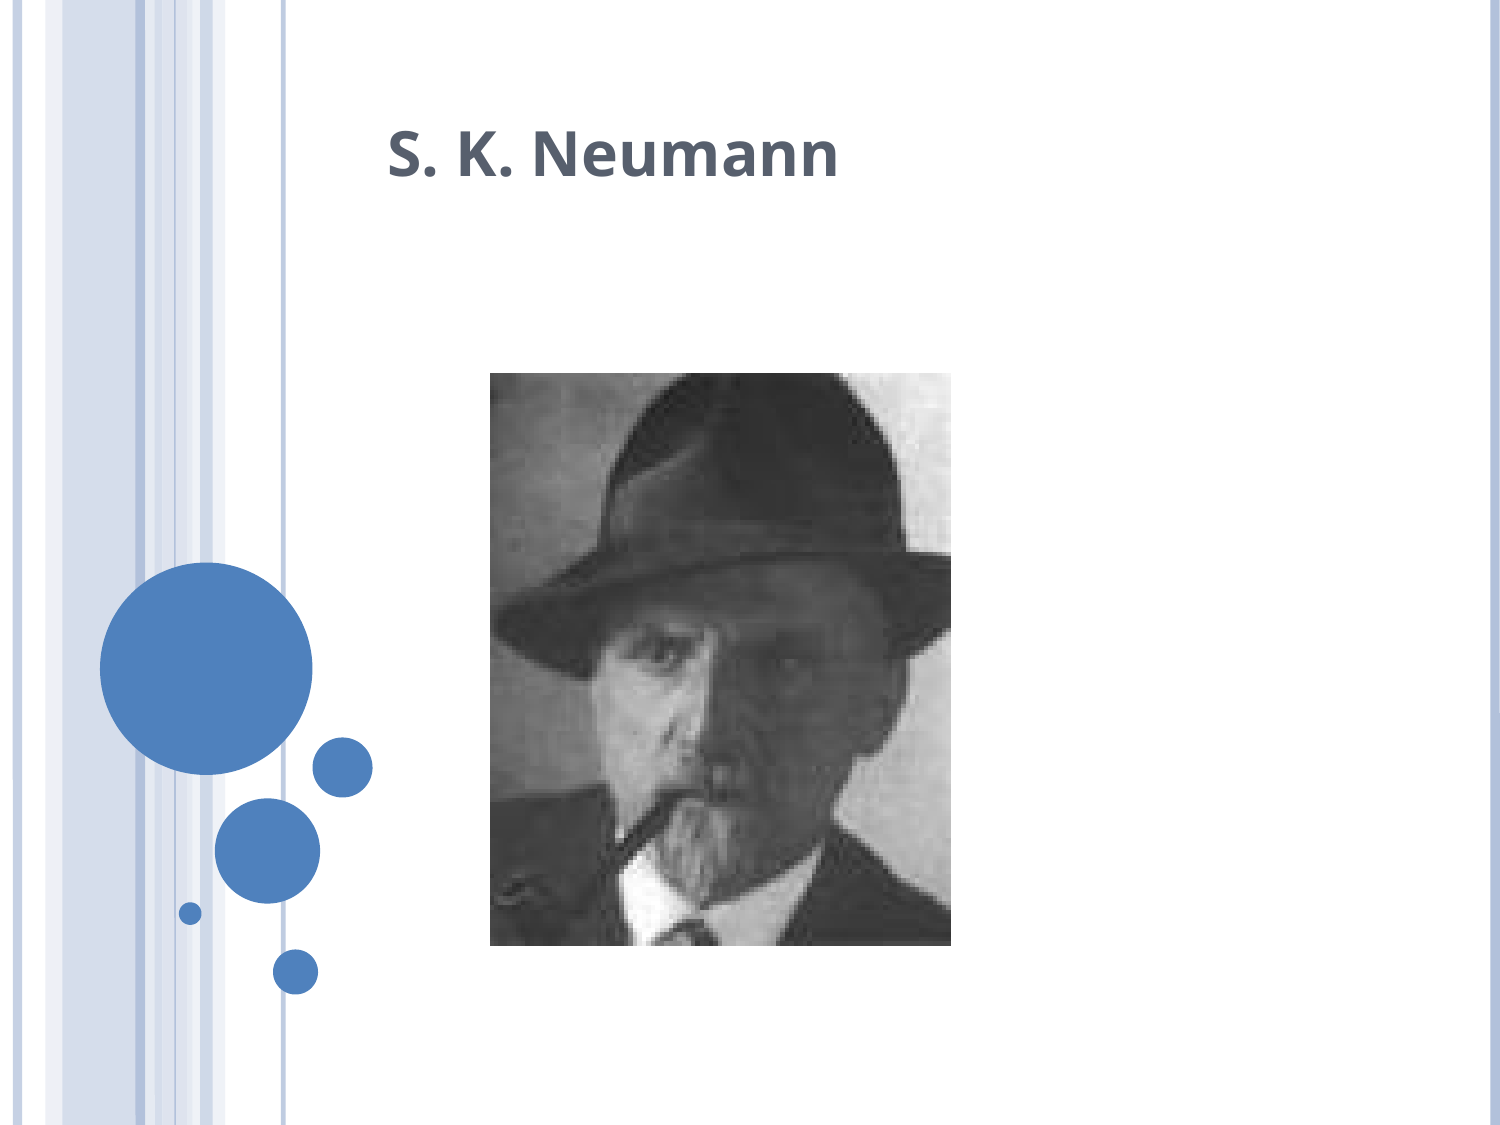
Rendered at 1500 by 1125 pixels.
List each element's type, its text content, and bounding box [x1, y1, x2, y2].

title S. K. Neumann [371, 66, 1385, 197]
picture [490, 373, 951, 947]
